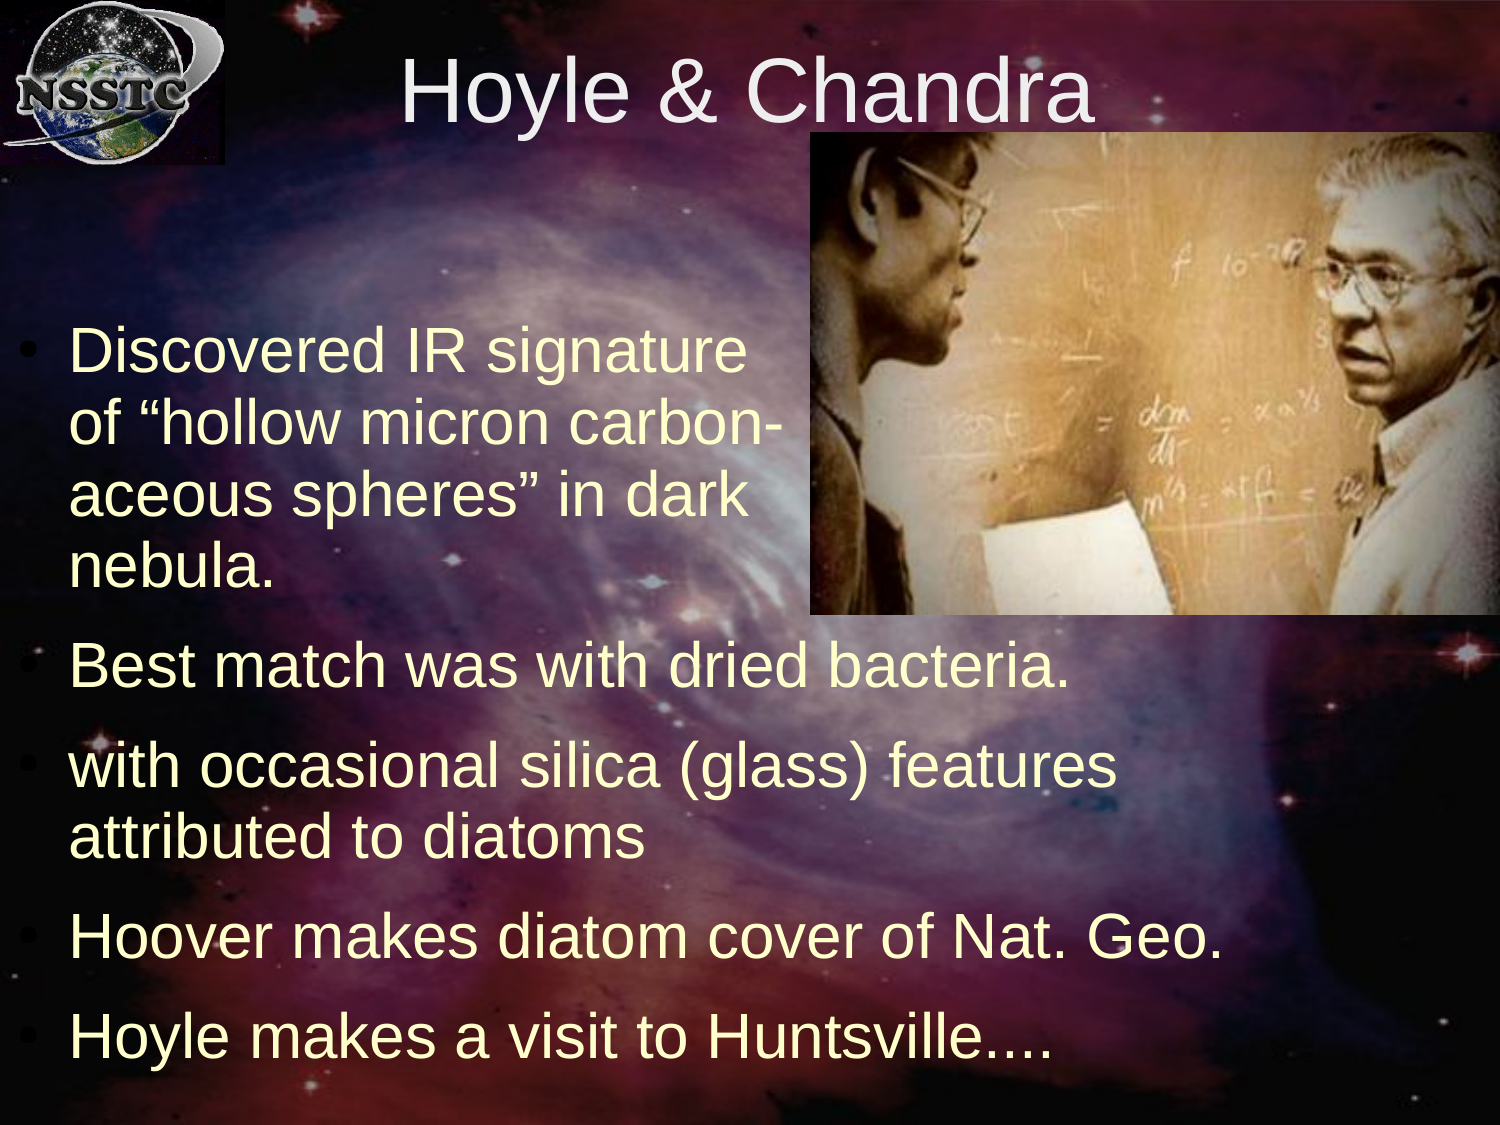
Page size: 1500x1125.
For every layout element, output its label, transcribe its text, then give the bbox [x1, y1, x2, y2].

picture [0, 0, 1500, 1125]
list Discovered IR signature of “hollow micron carbon- aceous spheres” in dark nebula. Best match was with dried bacteria. with occasional silica (glass) features attributed to diatoms Hoover makes diatom cover of Nat. Geo. Hoyle makes a visit to Huntsville.... [0, 314, 1270, 1088]
title Hoyle & Chandra [112, 0, 1383, 190]
